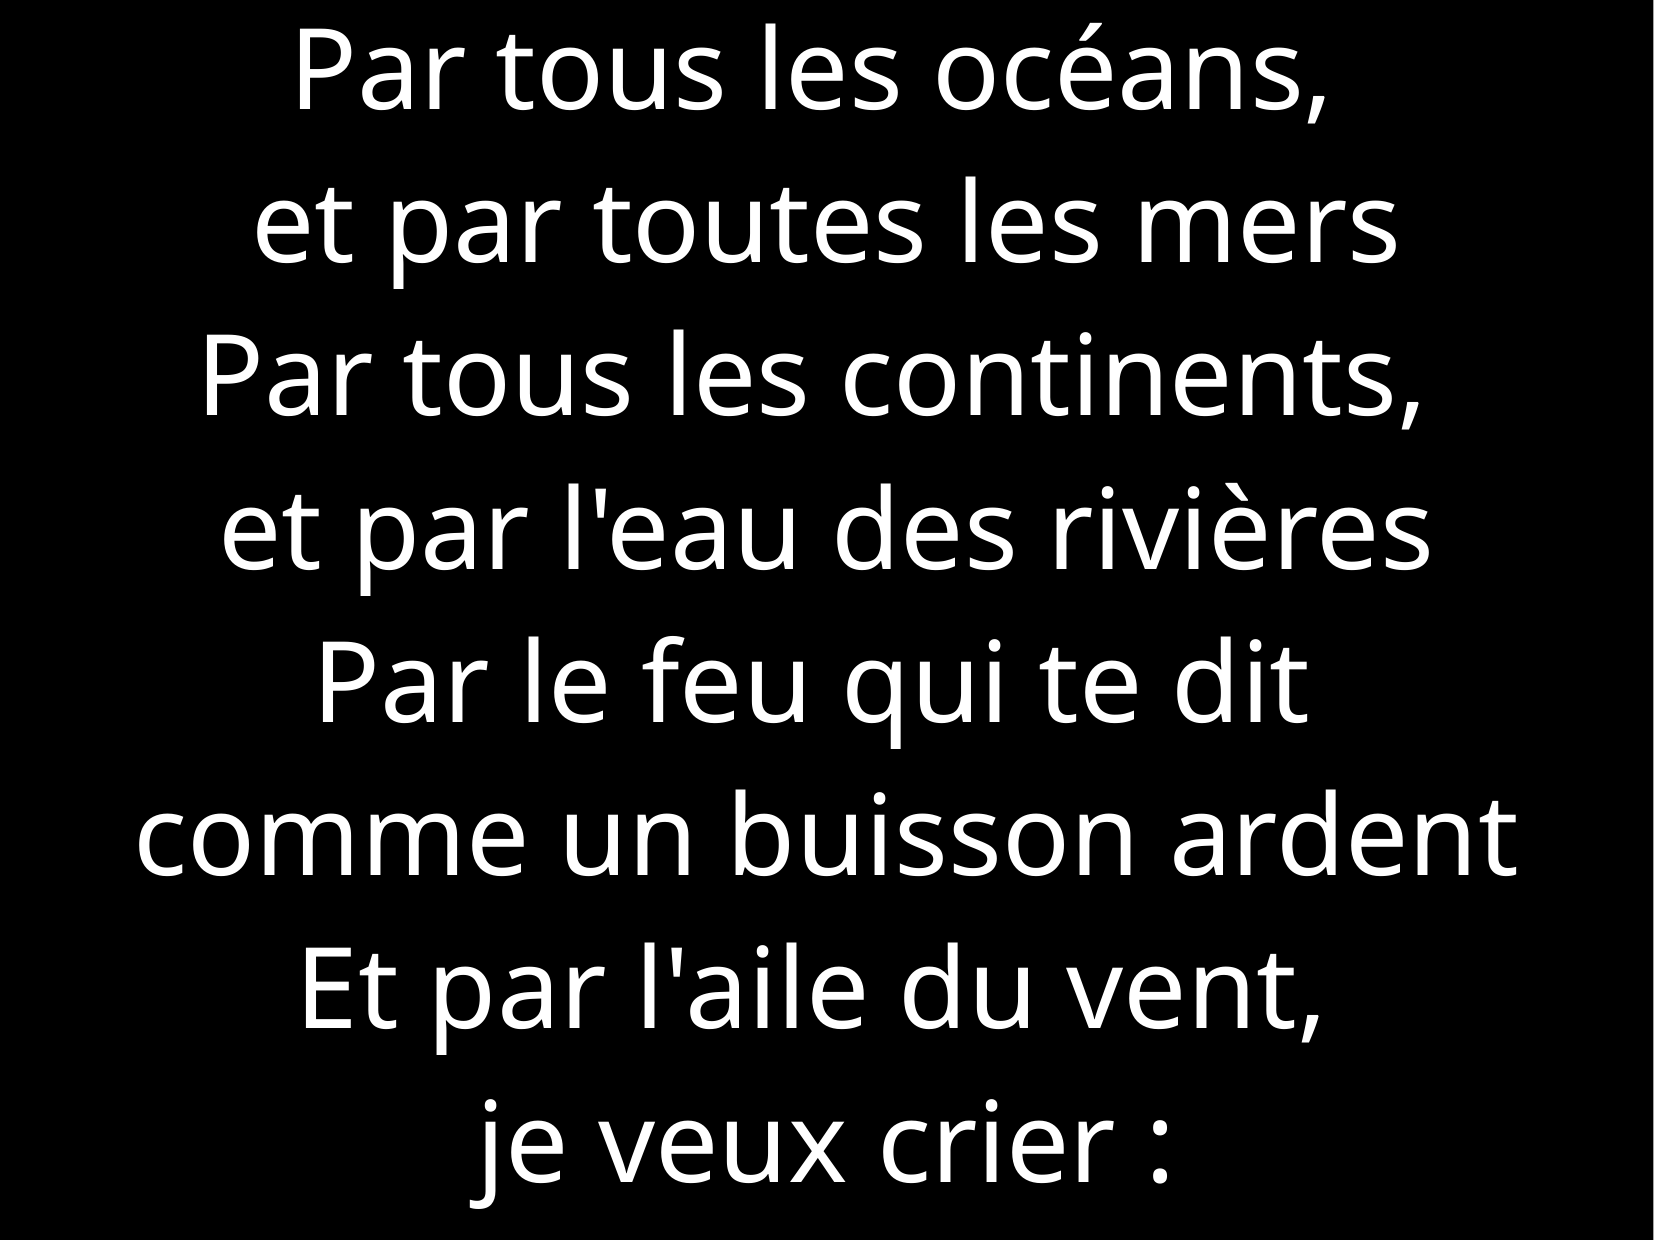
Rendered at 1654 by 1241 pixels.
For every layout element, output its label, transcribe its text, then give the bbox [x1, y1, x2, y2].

subtitle Par tous les océans, et par toutes les mers Par tous les continents, et par l'eau des rivières Par le feu qui te dit comme un buisson ardent Et par l'aile du vent, je veux crier : [11, 0, 1642, 1241]
